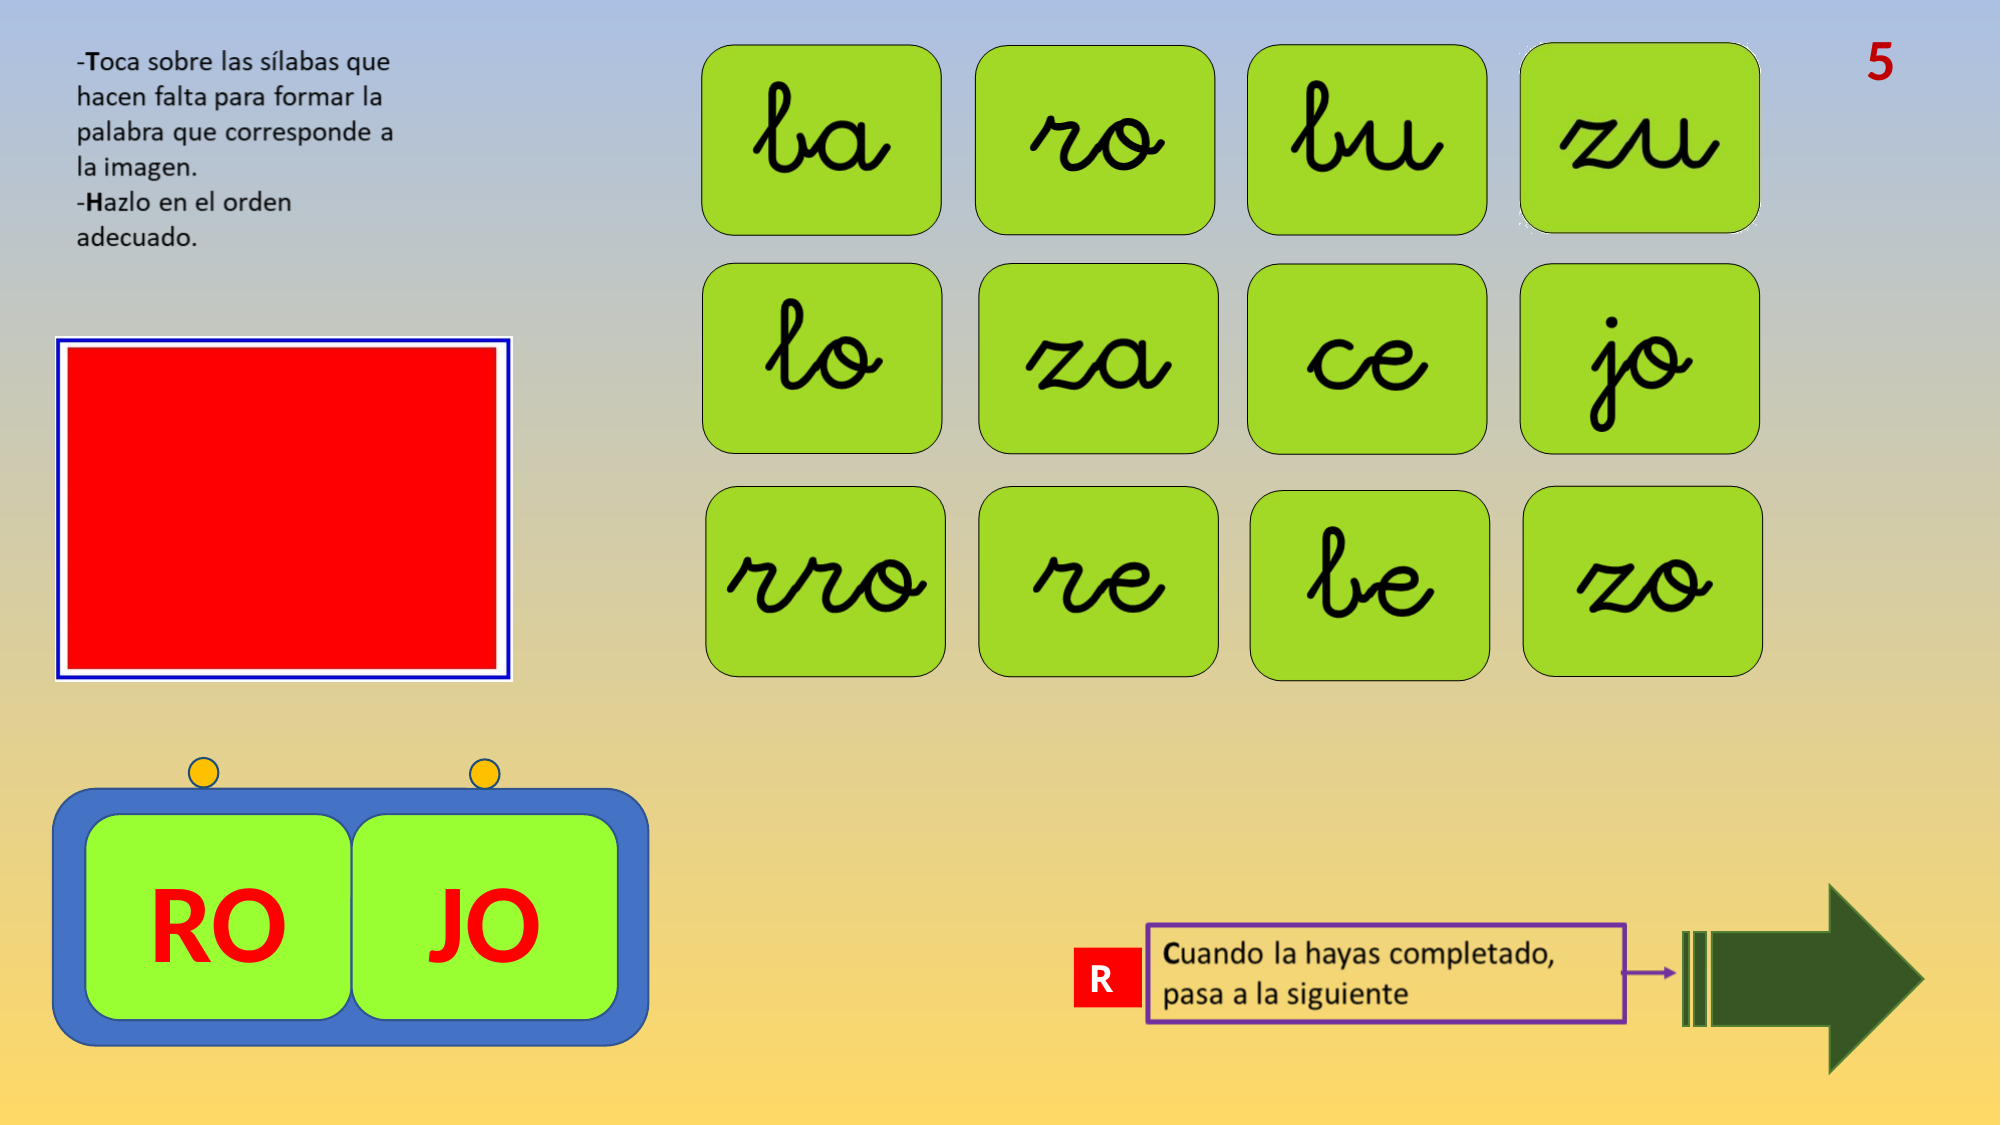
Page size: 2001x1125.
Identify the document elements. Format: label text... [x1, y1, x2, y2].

picture [701, 44, 943, 236]
picture [705, 485, 947, 678]
picture [1249, 489, 1491, 682]
picture [974, 44, 1216, 237]
picture [1246, 44, 1488, 236]
text_box RO [85, 814, 352, 1021]
picture [58, 34, 431, 272]
picture [1519, 42, 1761, 234]
picture [1141, 921, 1691, 1034]
text_box [52, 757, 649, 1046]
picture [1522, 485, 1764, 678]
text_box [1711, 885, 1924, 1073]
text_box R [1073, 947, 1141, 1008]
picture [978, 262, 1220, 455]
text_box [1694, 932, 1707, 1026]
picture [701, 262, 943, 455]
picture [978, 485, 1220, 678]
picture [55, 336, 513, 682]
text_box JO [351, 814, 618, 1021]
text_box 5 [1851, 14, 1953, 100]
picture [1519, 263, 1761, 455]
picture [1246, 263, 1488, 455]
